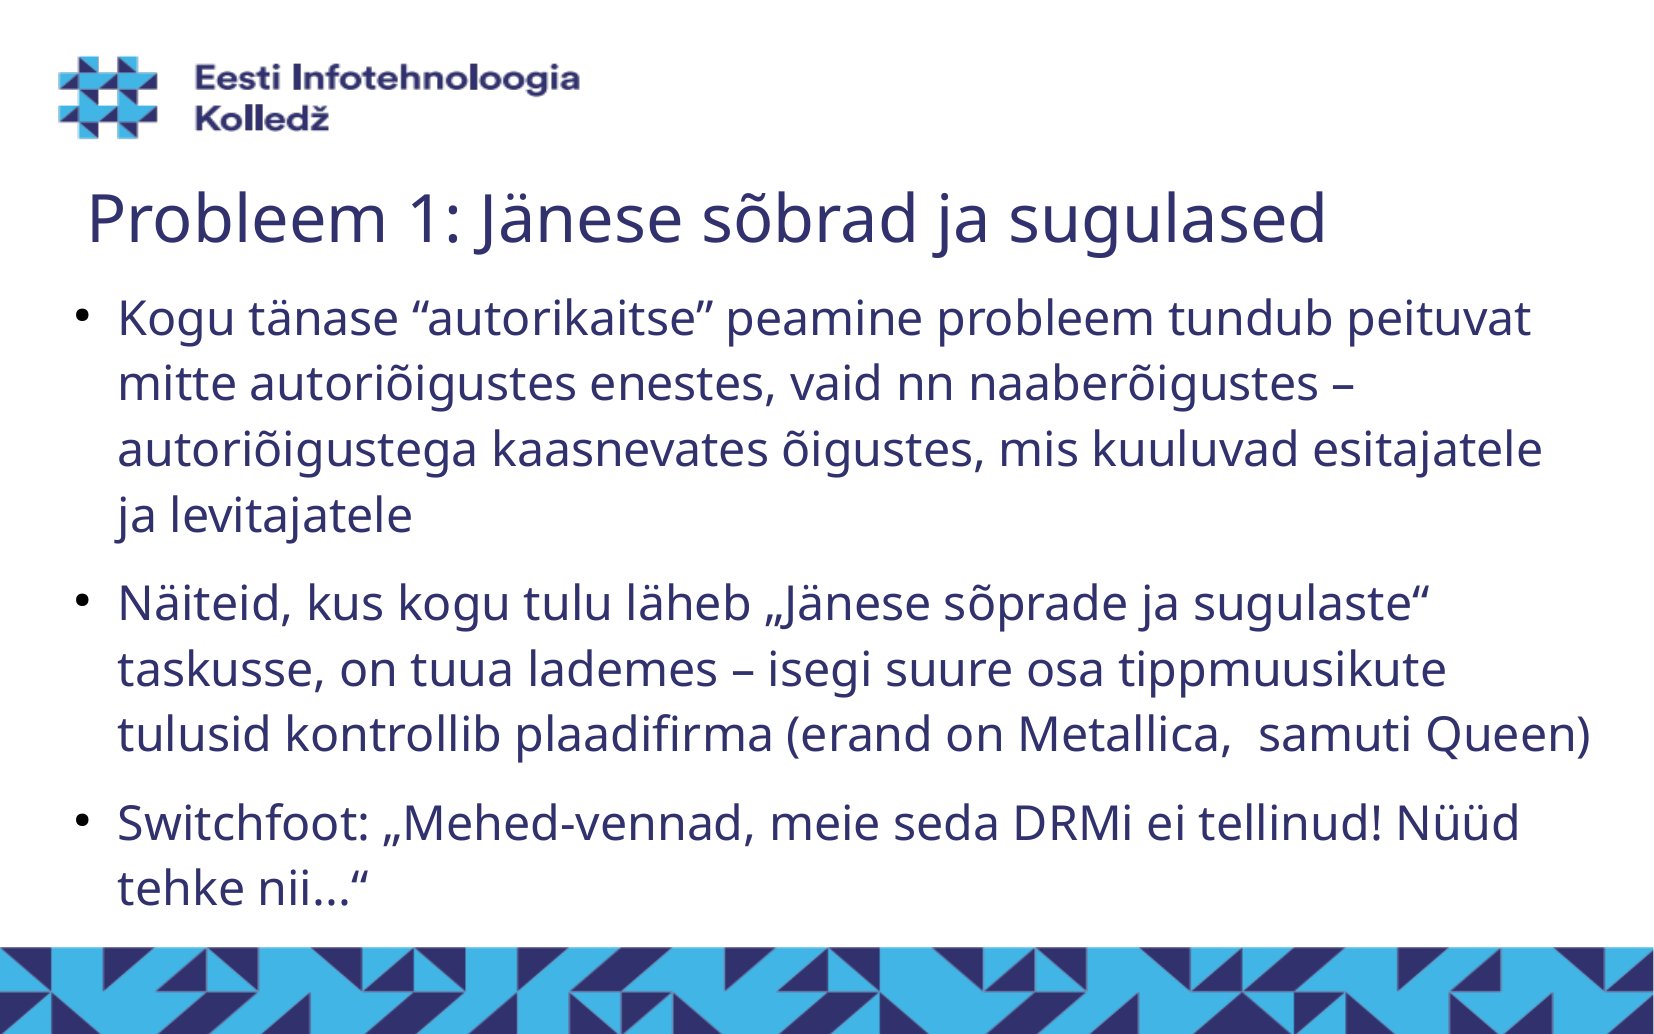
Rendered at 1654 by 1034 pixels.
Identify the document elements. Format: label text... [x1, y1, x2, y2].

list Kogu tänase “autorikaitse” peamine probleem tundub peituvat mitte autoriõigustes enestes, vaid nn naaberõigustes – autoriõigustega kaasnevates õigustes, mis kuuluvad esitajatele ja levitajatele Näiteid, kus kogu tulu läheb „Jänese sõprade ja sugulaste“ taskusse, on tuua lademes – isegi suure osa tippmuusikute tulusid kontrollib plaadifirma (erand on Metallica, samuti Queen) Switchfoot: „Mehed-vennad, meie seda DRMi ei tellinud! Nüüd tehke nii...“ [59, 283, 1595, 936]
title Probleem 1: Jänese sõbrad ja sugulased [68, 147, 1536, 283]
